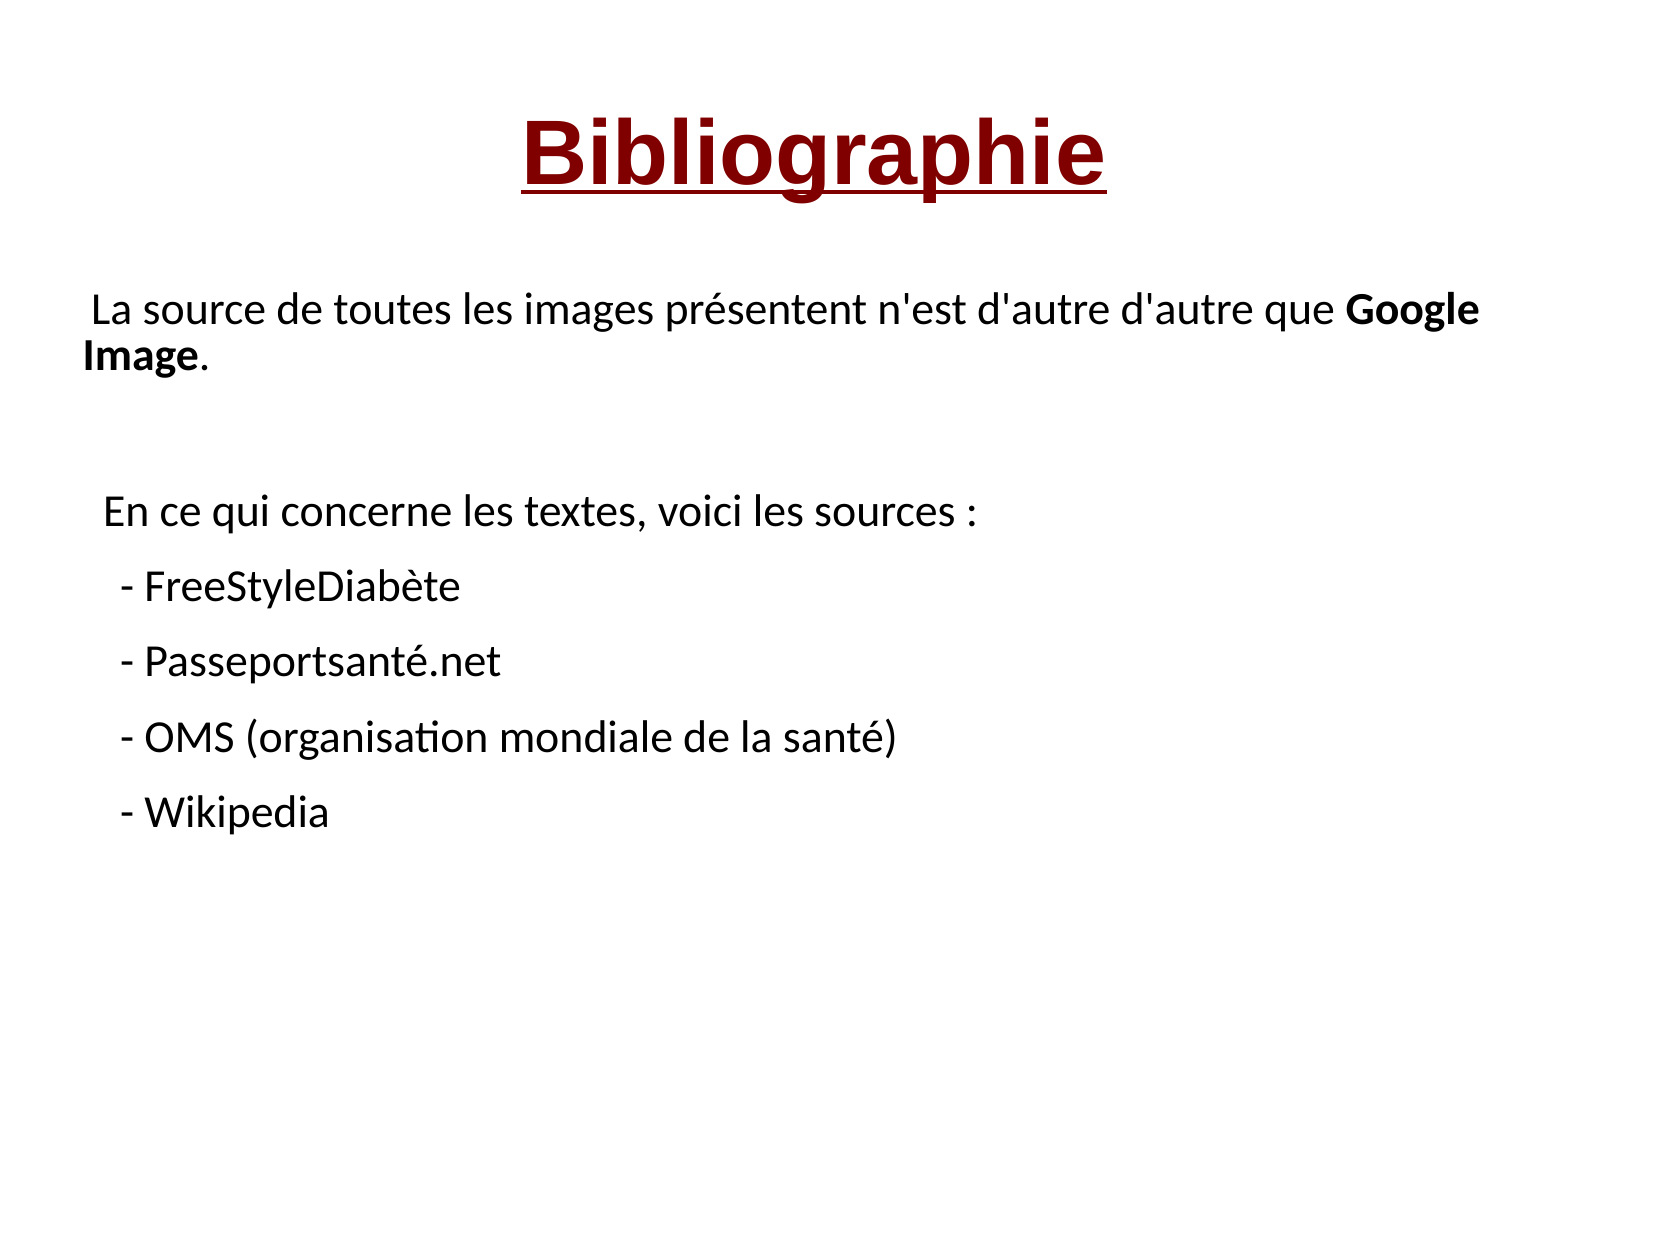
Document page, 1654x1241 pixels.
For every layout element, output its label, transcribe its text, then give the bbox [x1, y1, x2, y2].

title Bibliographie [82, 49, 1571, 257]
list La source de toutes les images présentent n'est d'autre d'autre que Google Image. En ce qui concerne les textes, voici les sources : - FreeStyleDiabète - Passeportsanté.net - OMS (organisation mondiale de la santé) - Wikipedia [82, 290, 1571, 1010]
